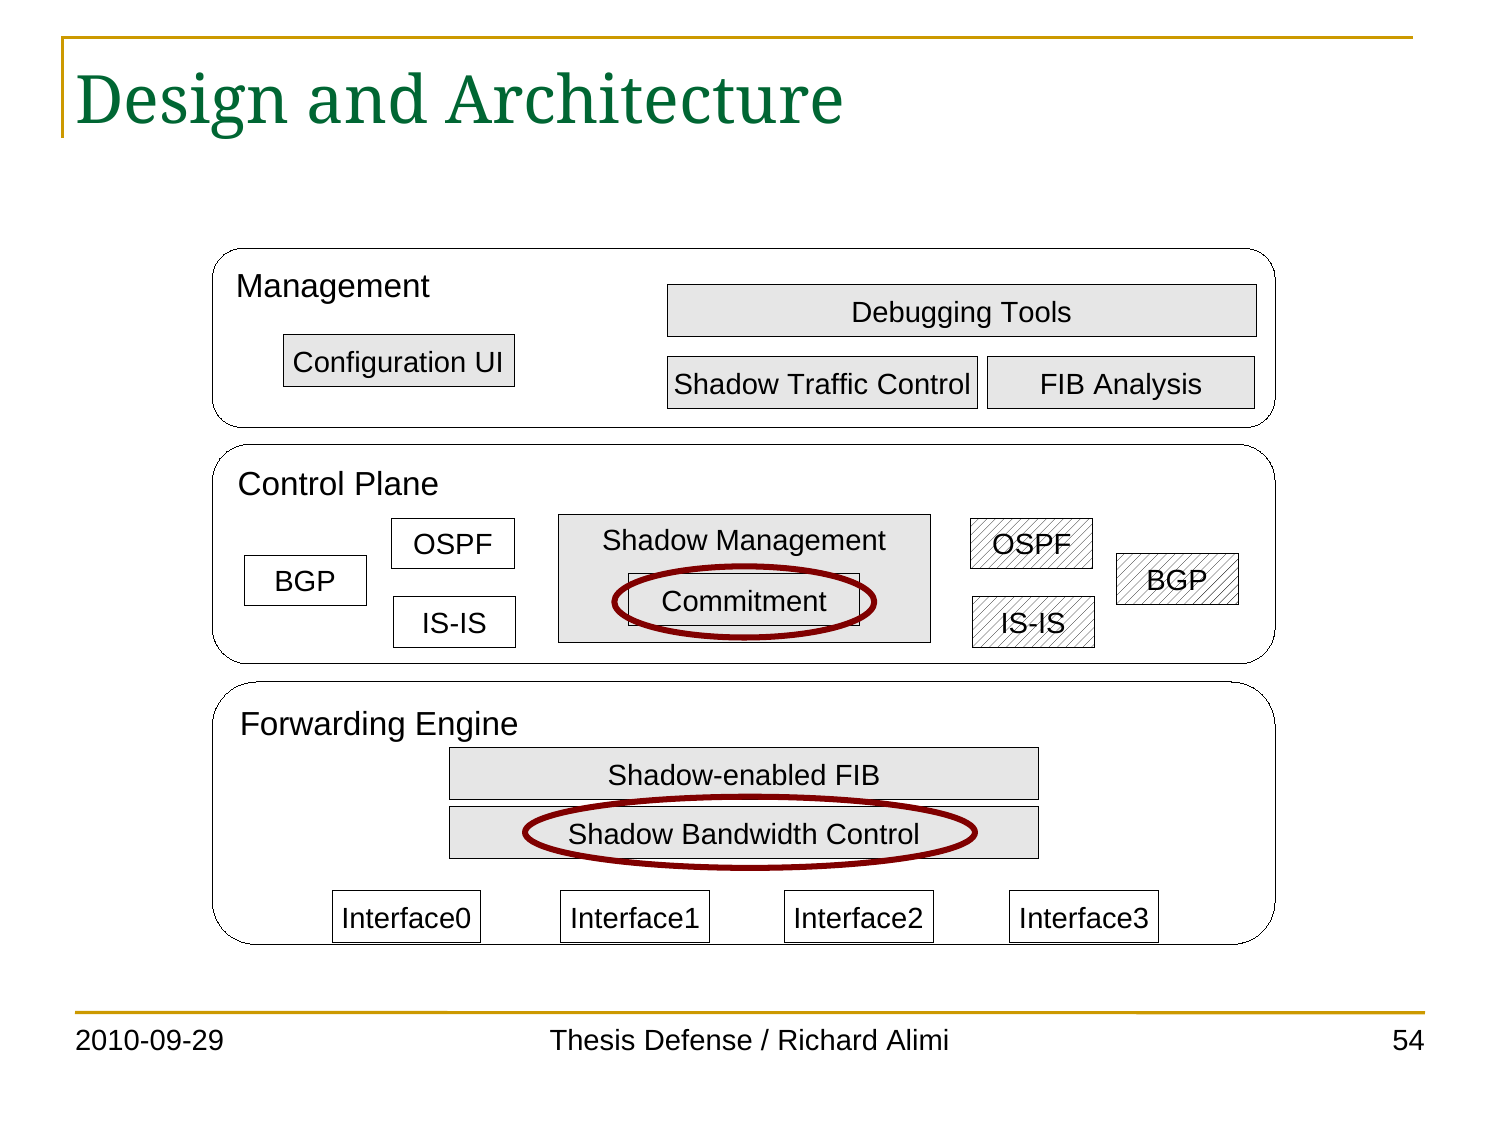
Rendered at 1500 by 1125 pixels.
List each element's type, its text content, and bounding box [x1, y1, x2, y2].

text_box IS-IS [393, 596, 516, 648]
text_box Debugging Tools [667, 284, 1257, 337]
text_box Interface1 [560, 890, 710, 943]
text_box Commitment [628, 573, 860, 626]
text_box BGP [244, 555, 367, 606]
text_box Interface3 [1009, 890, 1159, 943]
text_box Shadow-enabled FIB [449, 747, 1039, 800]
text_box Shadow Traffic Control [667, 356, 978, 409]
text_box FIB Analysis [987, 356, 1255, 409]
text_box OSPF [970, 518, 1093, 569]
text_box Control Plane [212, 444, 1276, 664]
text_box IS-IS [972, 596, 1095, 648]
title Design and Architecture [75, 45, 1425, 151]
text_box Forwarding Engine [212, 681, 1276, 945]
text_box Shadow Management [558, 514, 931, 643]
text_box OSPF [391, 518, 515, 569]
text_box Shadow Bandwidth Control [924, 806, 1039, 859]
text_box Shadow Bandwidth Control [449, 806, 576, 859]
text_box BGP [1116, 553, 1239, 605]
text_box Shadow Bandwidth Control [529, 806, 971, 859]
text_box Interface0 [332, 890, 481, 943]
text_box Commitment [628, 573, 651, 582]
text_box Interface2 [784, 890, 934, 943]
text_box Configuration UI [283, 334, 515, 387]
text_box Management [212, 248, 1276, 428]
